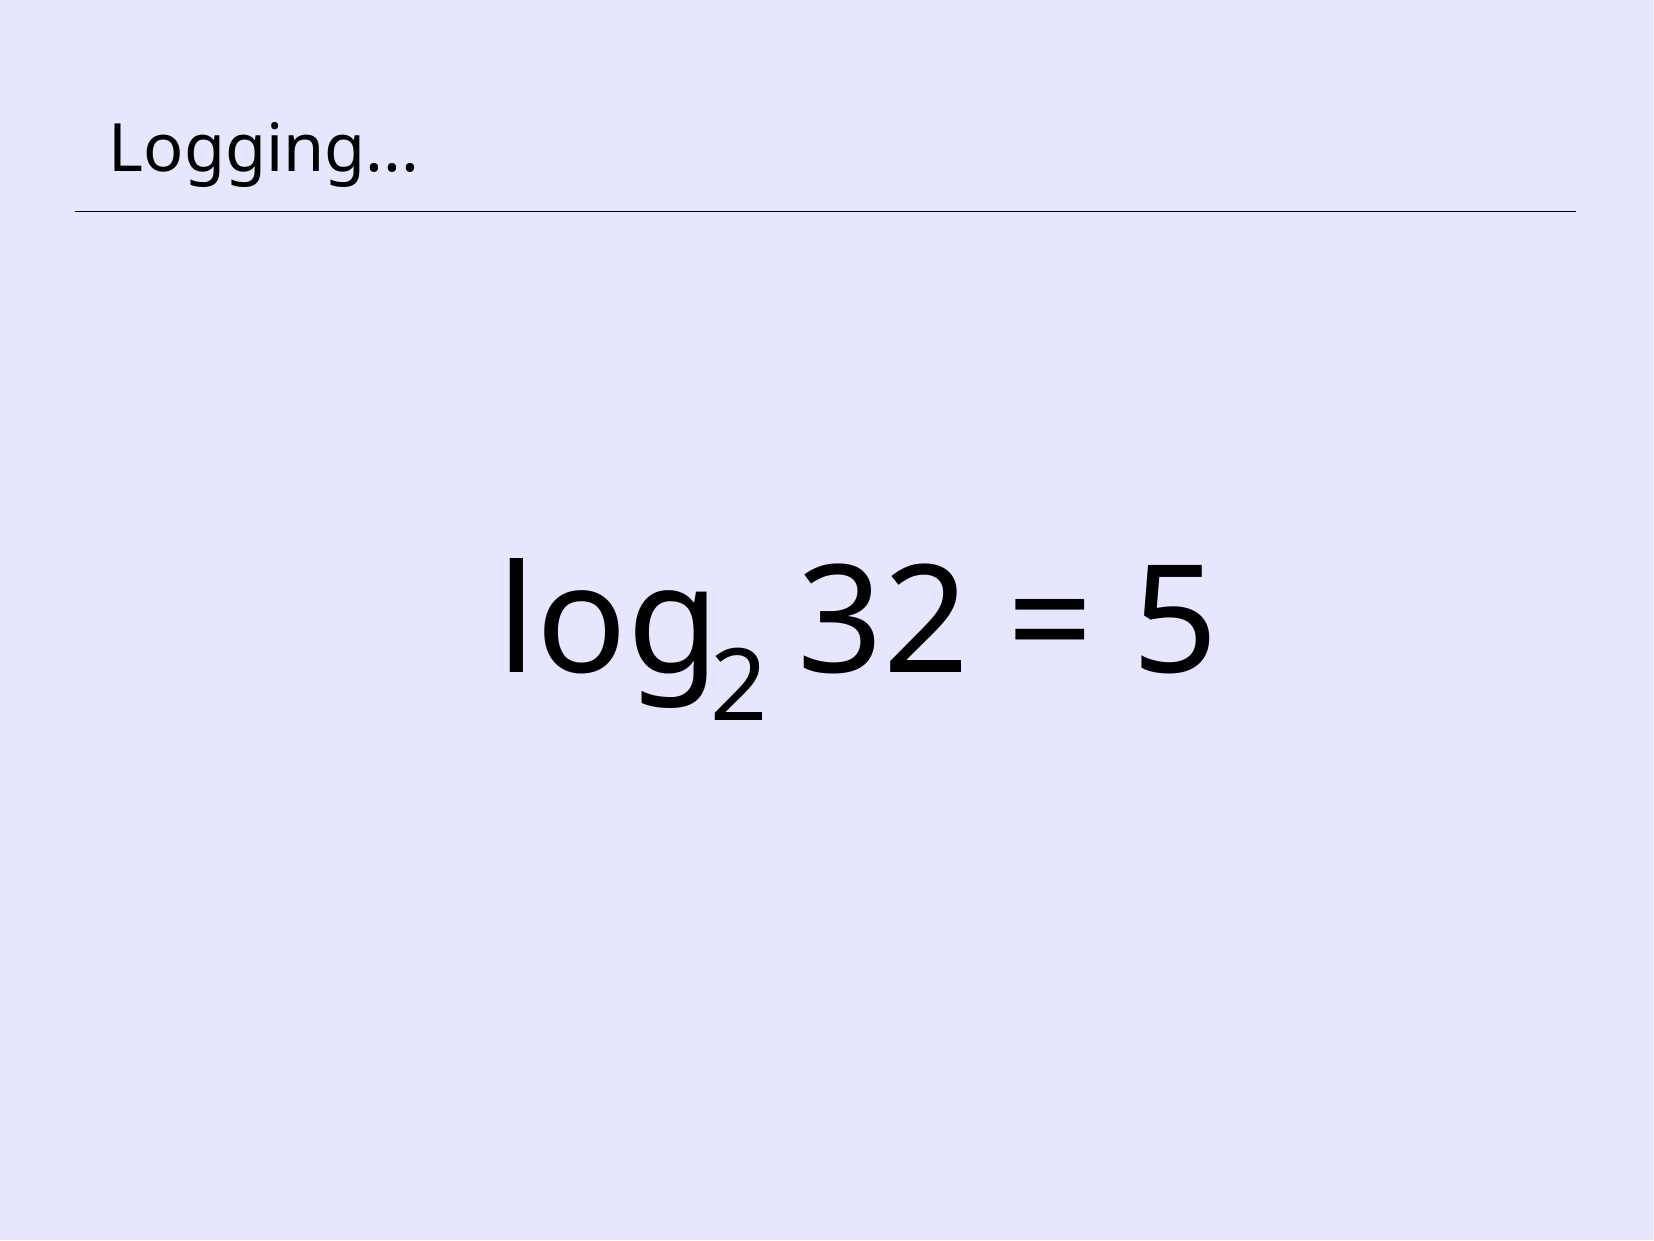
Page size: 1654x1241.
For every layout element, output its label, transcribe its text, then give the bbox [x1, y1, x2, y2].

text_box log 32 = 5 [483, 505, 1209, 695]
text_box Logging... [94, 93, 423, 186]
text_box 2 [695, 605, 778, 737]
